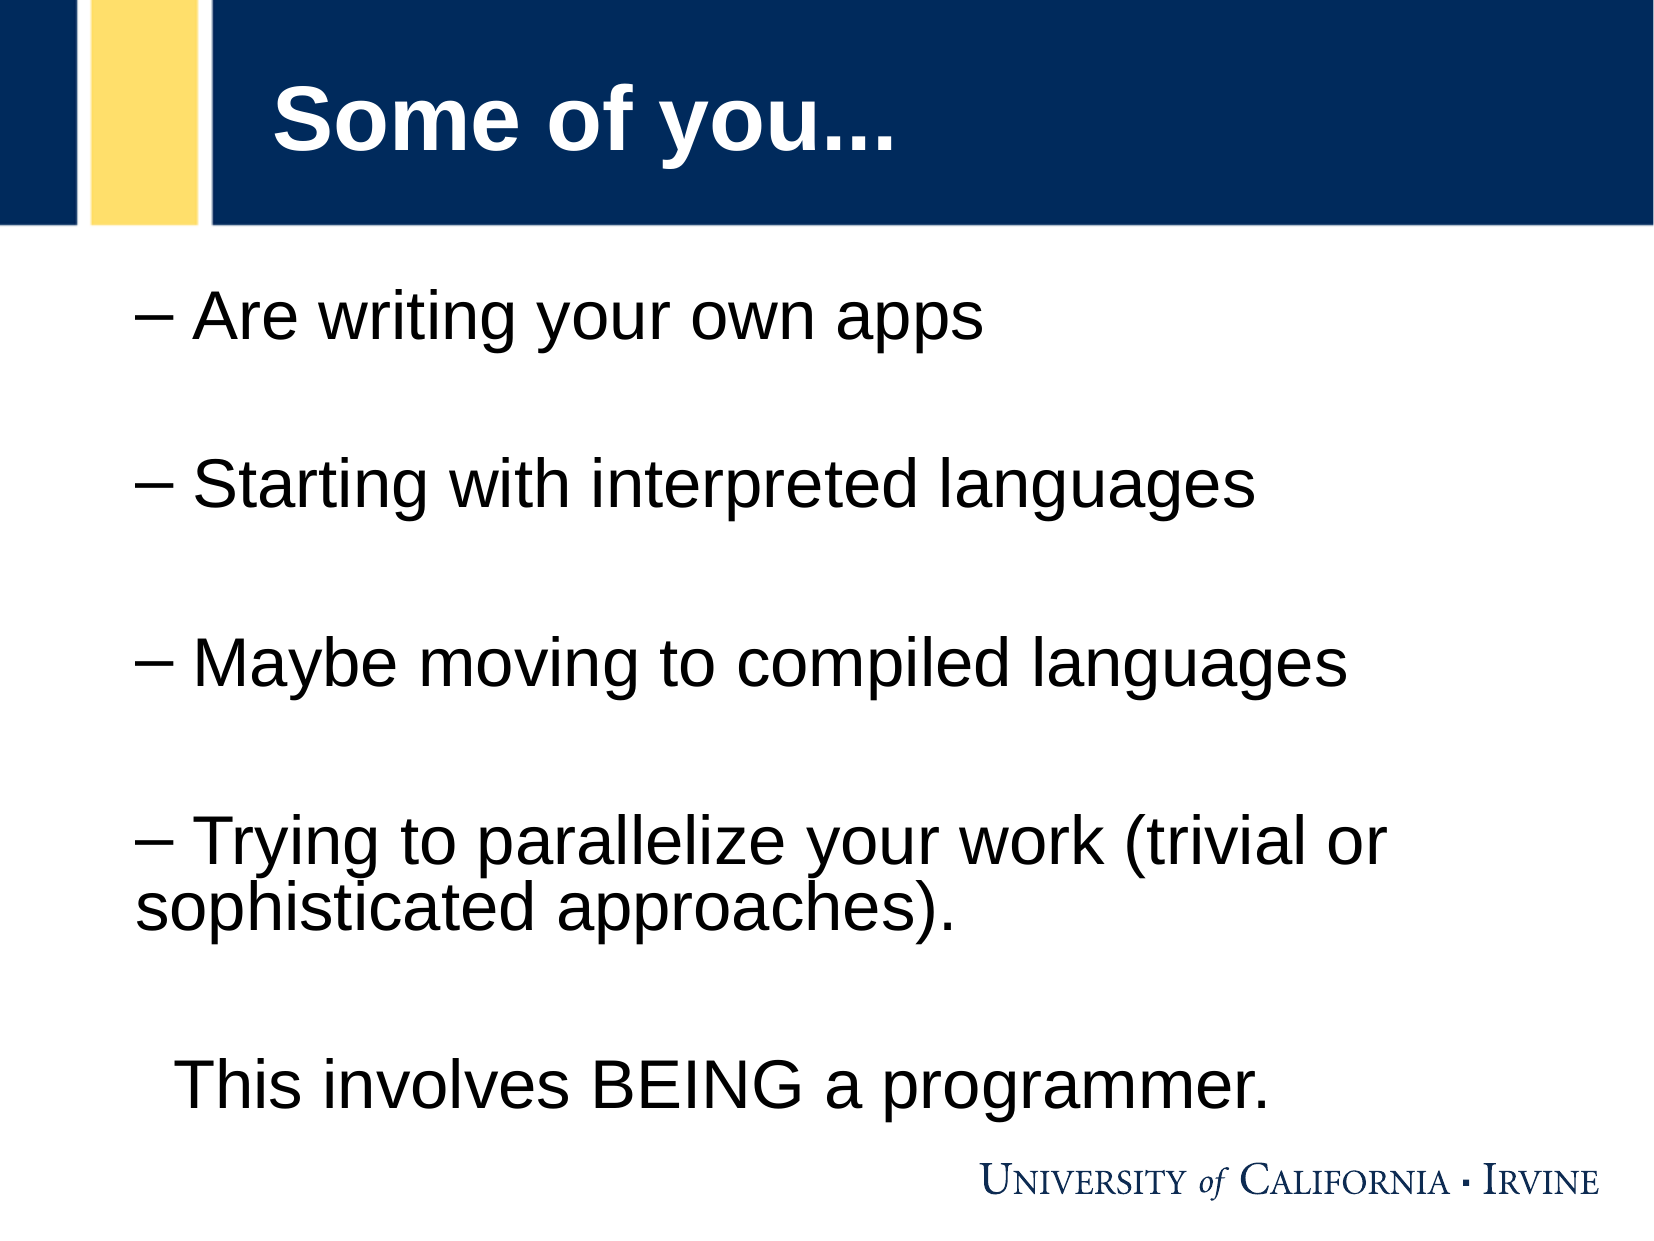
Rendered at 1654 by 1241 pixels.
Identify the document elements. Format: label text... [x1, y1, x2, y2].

title Some of you... [257, 0, 1654, 228]
subtitle Are writing your own apps Starting with interpreted languages Maybe moving to compiled languages Trying to parallelize your work (trivial or sophisticated approaches). This involves BEING a programmer. [45, 161, 1619, 946]
picture [0, 0, 1654, 1241]
